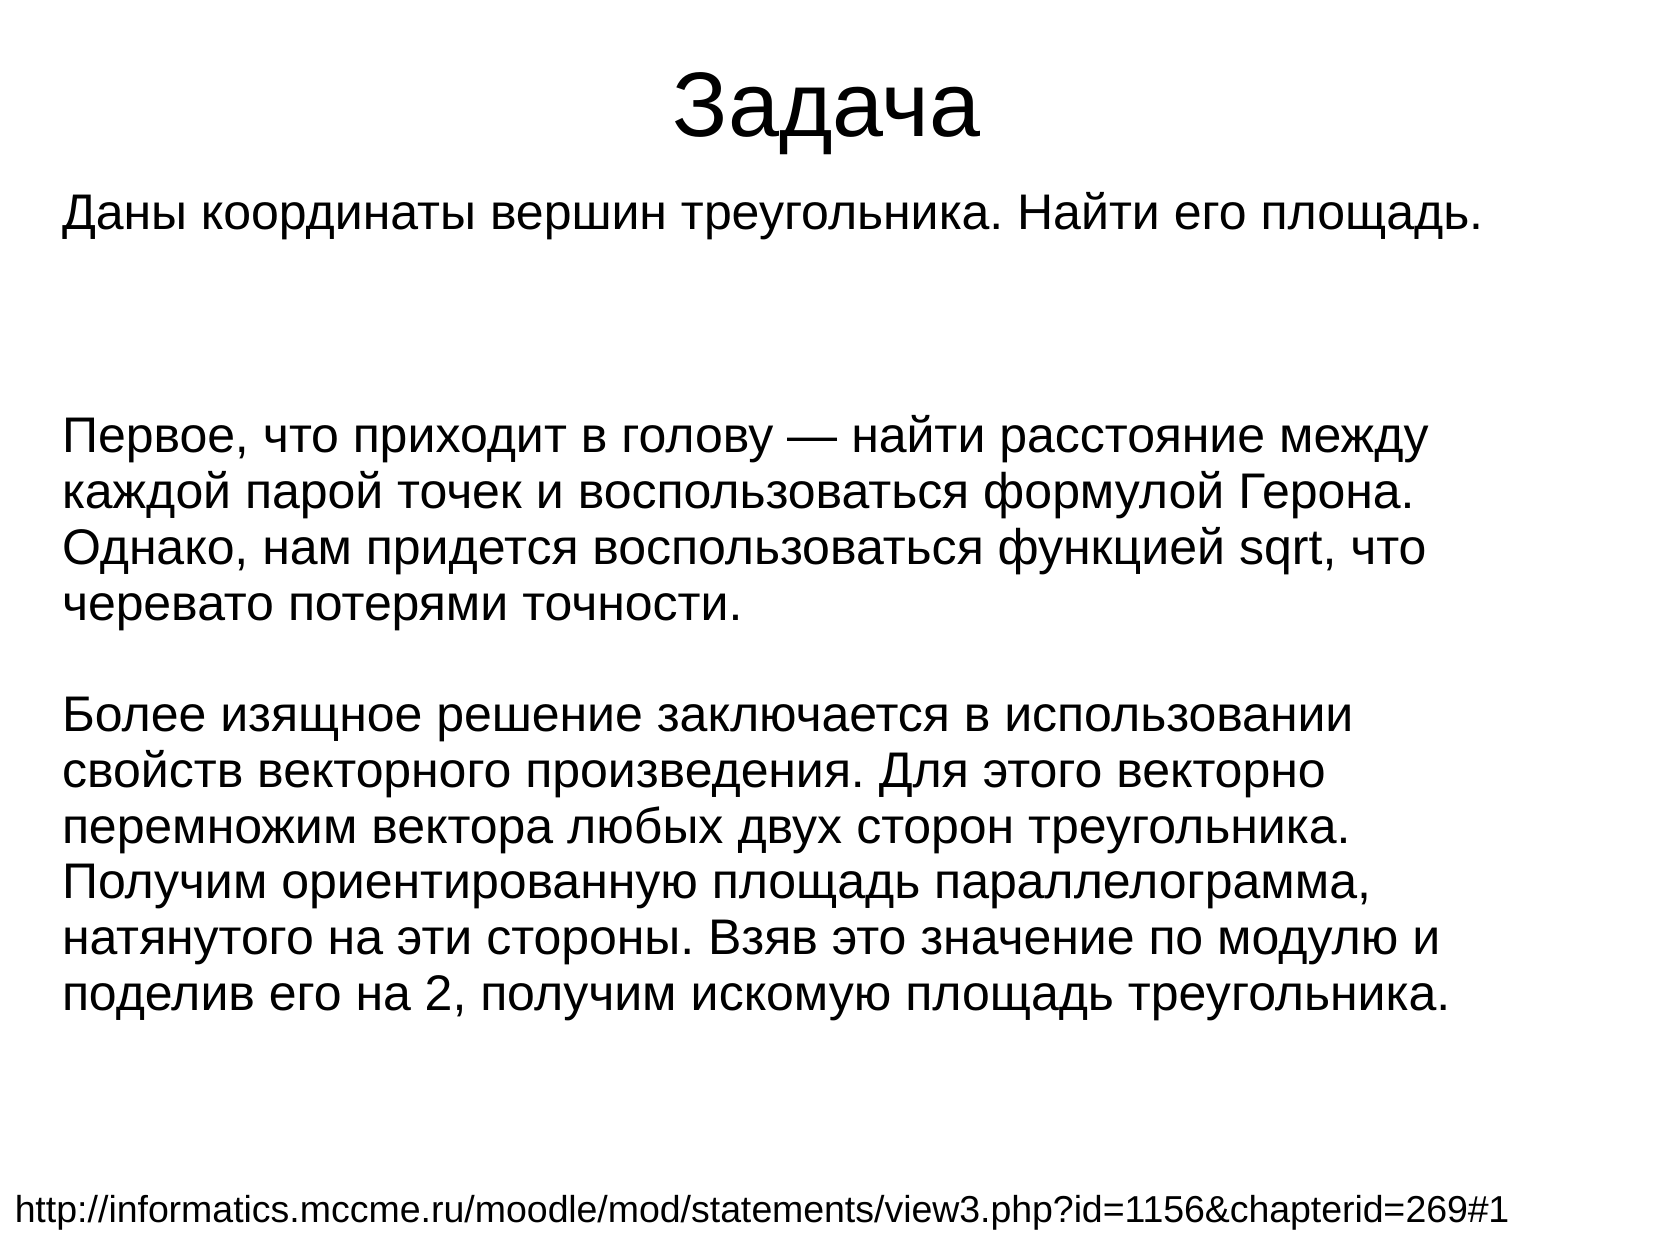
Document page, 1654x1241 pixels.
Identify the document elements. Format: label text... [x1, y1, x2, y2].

text_box Даны координаты вершин треугольника. Найти его площадь. Первое, что приходит в голову — найти расстояние между каждой парой точек и воспользоваться формулой Герона. Однако, нам придется воспользоваться функцией sqrt, что черевато потерями точности. Более изящное решение заключается в использовании свойств векторного произведения. Для этого векторно перемножим вектора любых двух сторон треугольника. Получим ориентированную площадь параллелограмма, натянутого на эти стороны. Взяв это значение по модулю и поделив его на 2, получим искомую площадь треугольника. [47, 177, 1513, 1063]
title Задача [82, 44, 1571, 147]
text_box http://informatics.mccme.ru/moodle/mod/statements/view3.php?id=1156&chapterid=269#1 [0, 1181, 1525, 1239]
